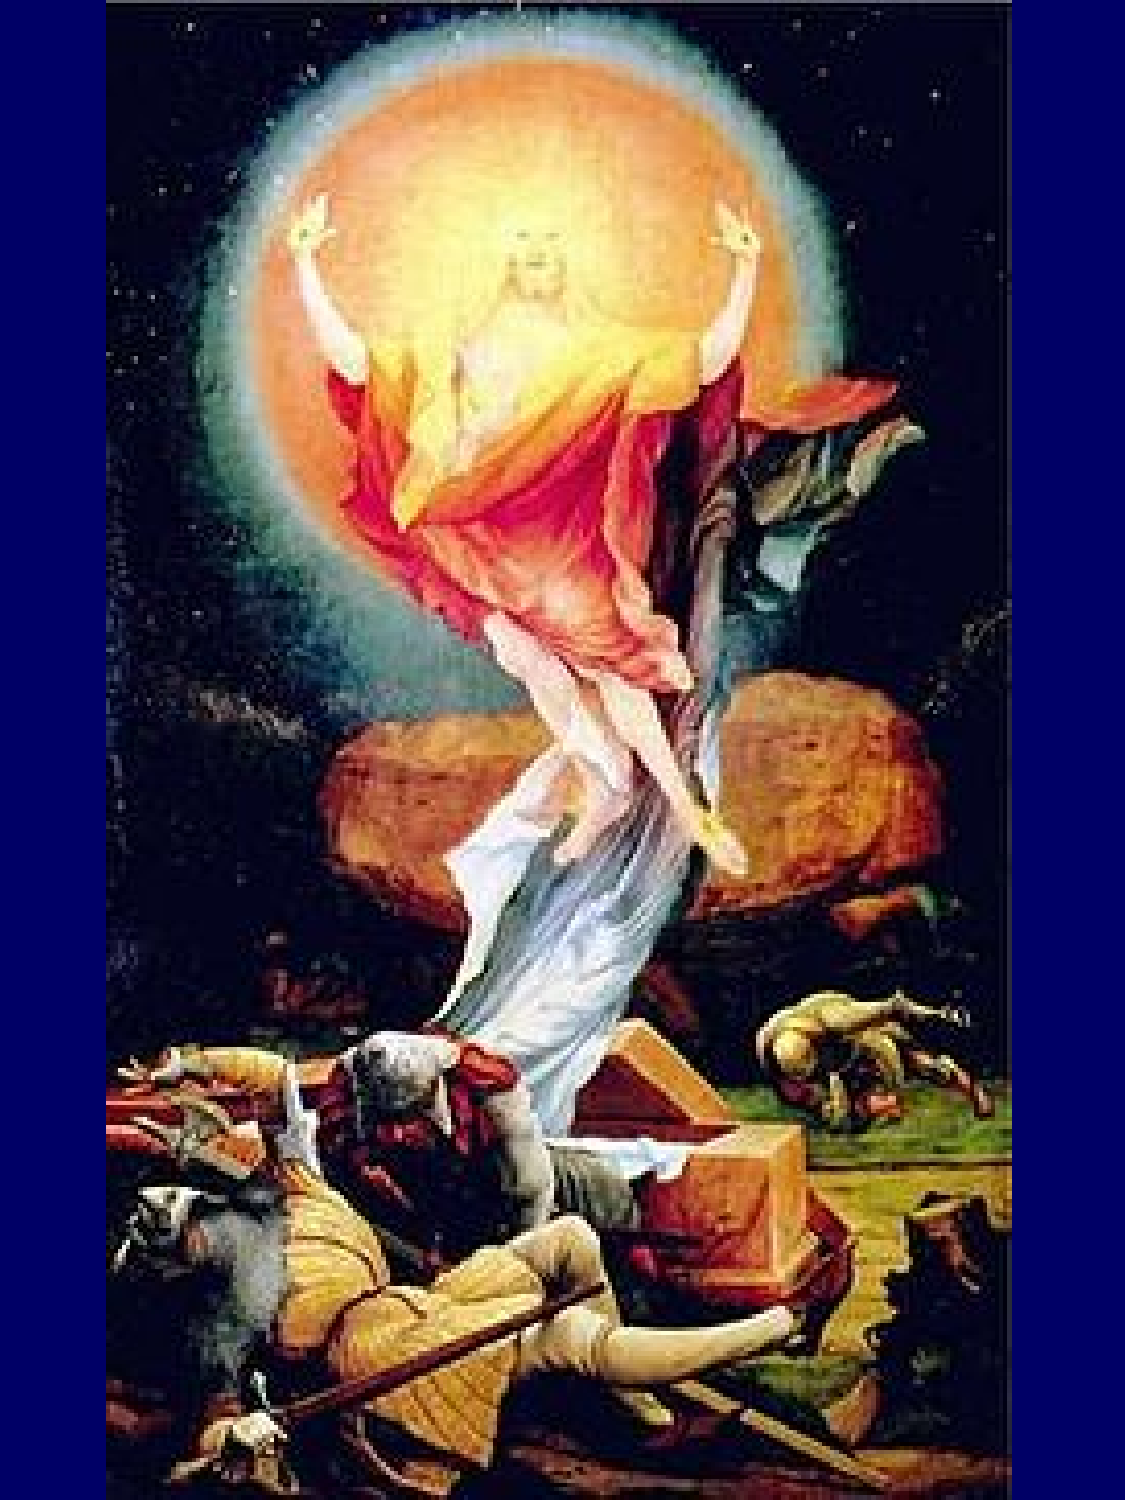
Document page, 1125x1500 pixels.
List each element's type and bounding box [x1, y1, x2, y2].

picture [106, 0, 1012, 1500]
